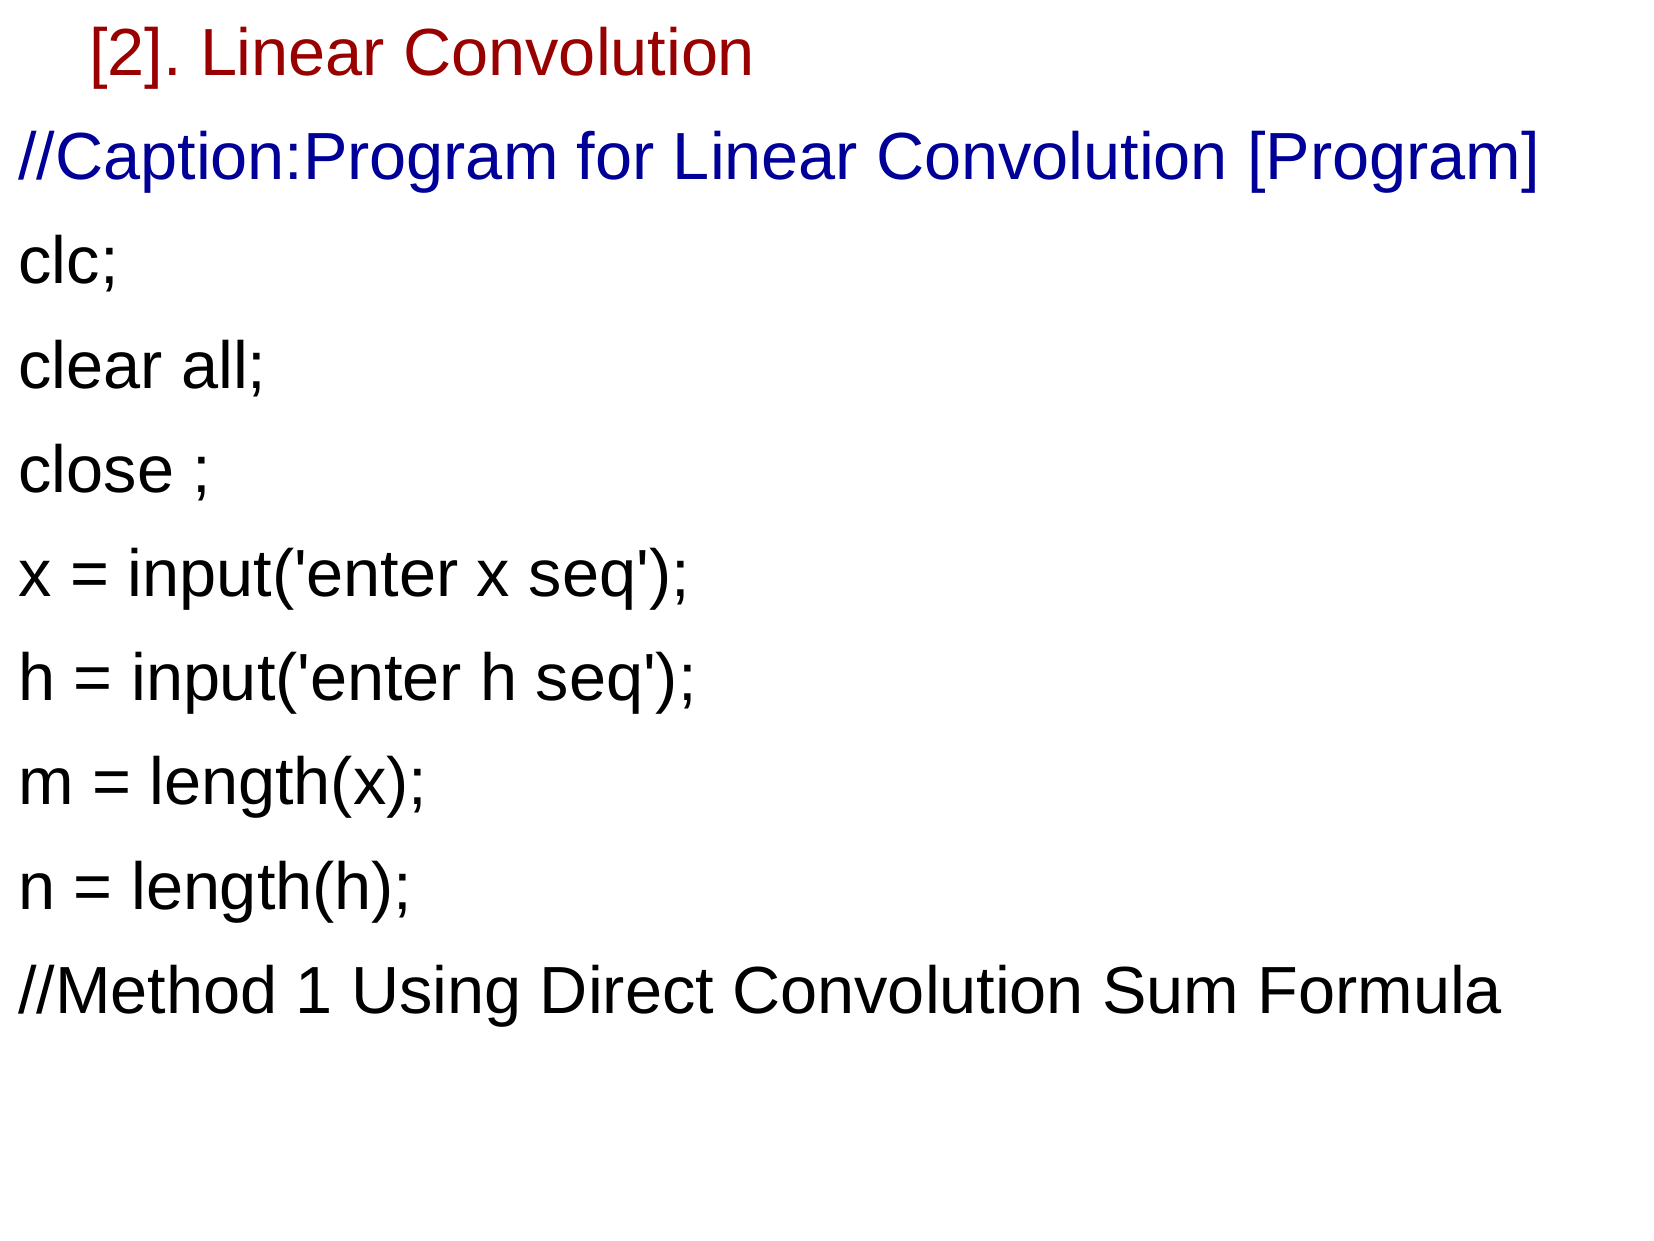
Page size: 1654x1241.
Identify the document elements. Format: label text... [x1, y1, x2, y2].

list [2]. Linear Convolution //Caption:Program for Linear Convolution [Program] clc; clear all; close ; x = input('enter x seq'); h = input('enter h seq'); m = length(x); n = length(h); //Method 1 Using Direct Convolution Sum Formula [18, 15, 1654, 1216]
